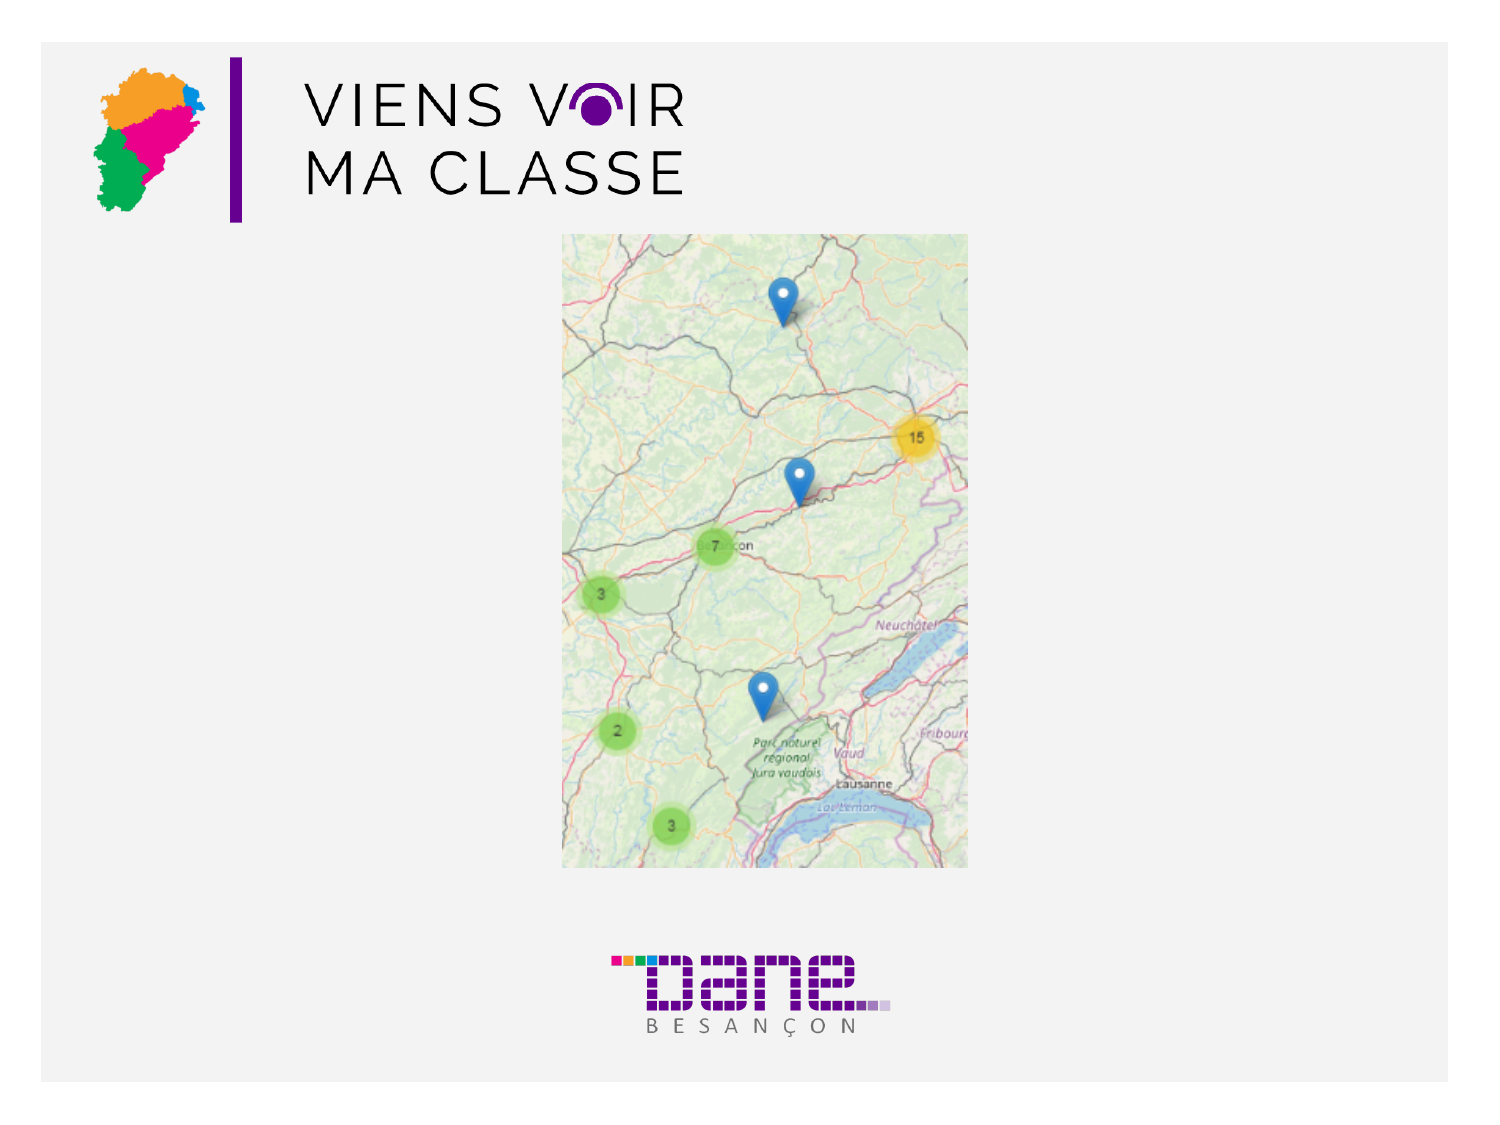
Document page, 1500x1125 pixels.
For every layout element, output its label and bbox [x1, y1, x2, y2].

text_box [230, 57, 242, 223]
picture [0, 0, 1500, 1125]
